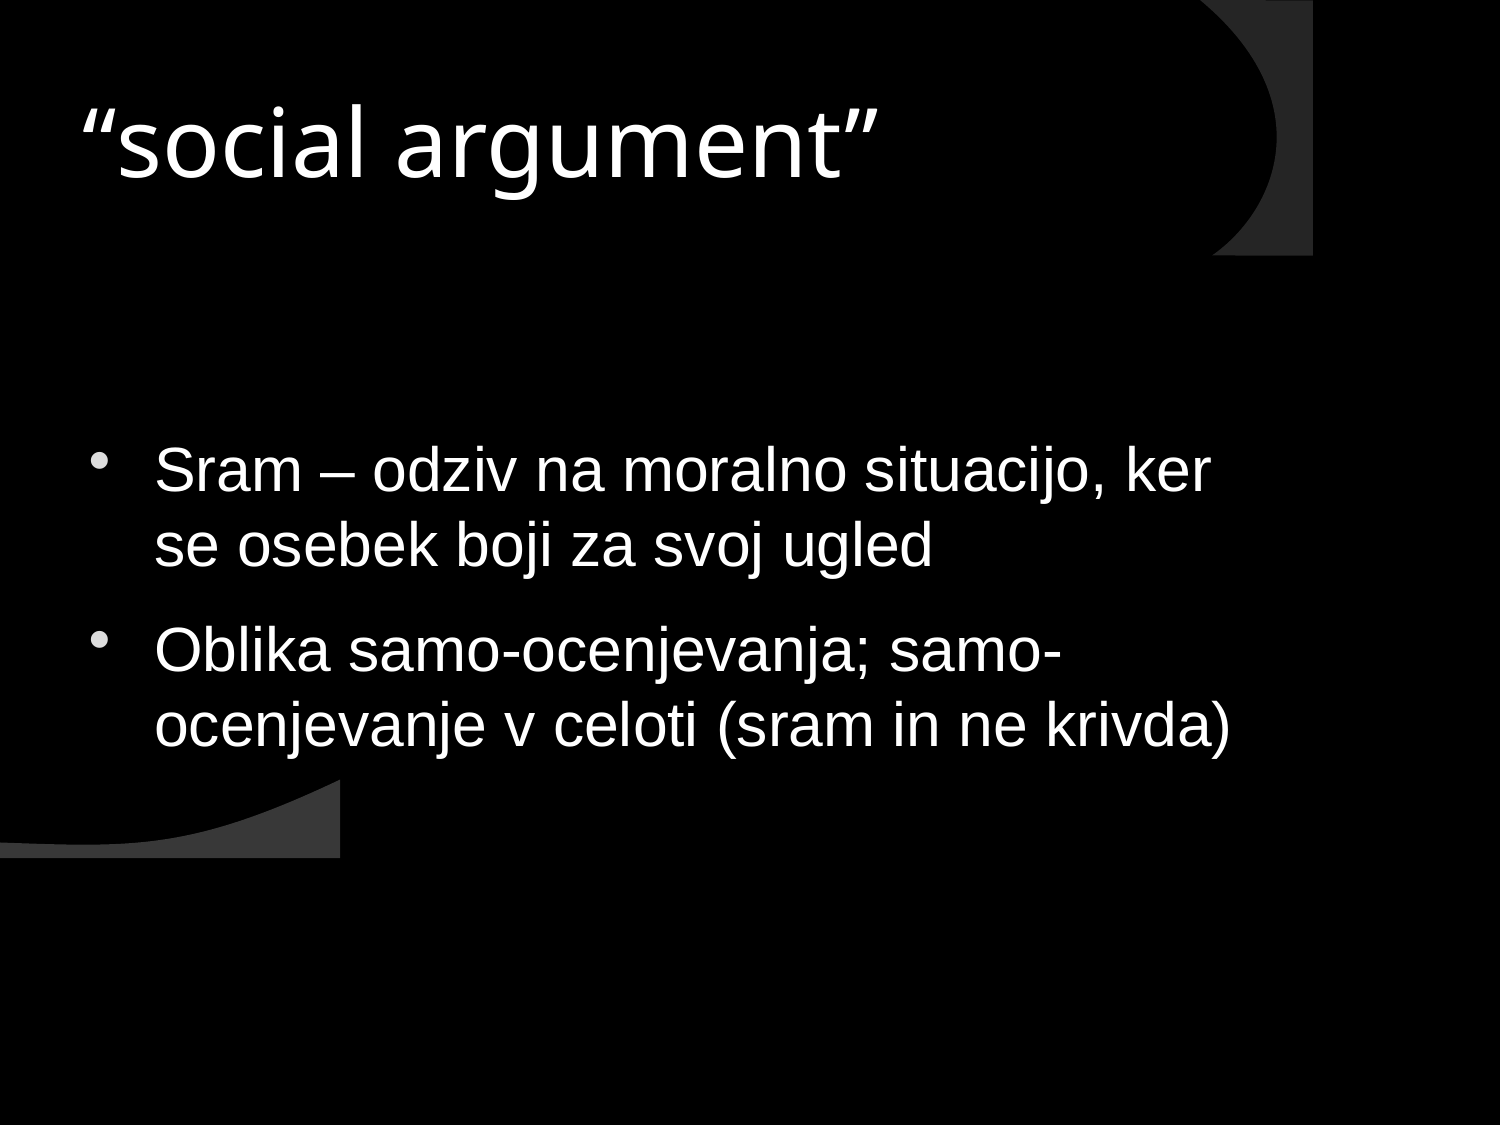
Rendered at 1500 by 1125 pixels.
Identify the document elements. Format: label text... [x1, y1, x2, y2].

list Sram – odziv na moralno situacijo, ker se osebek boji za svoj ugled Oblika samo-ocenjevanja; samo-ocenjevanje v celoti (sram in ne krivda) [70, 421, 1296, 828]
title “social argument” [75, 45, 1300, 233]
